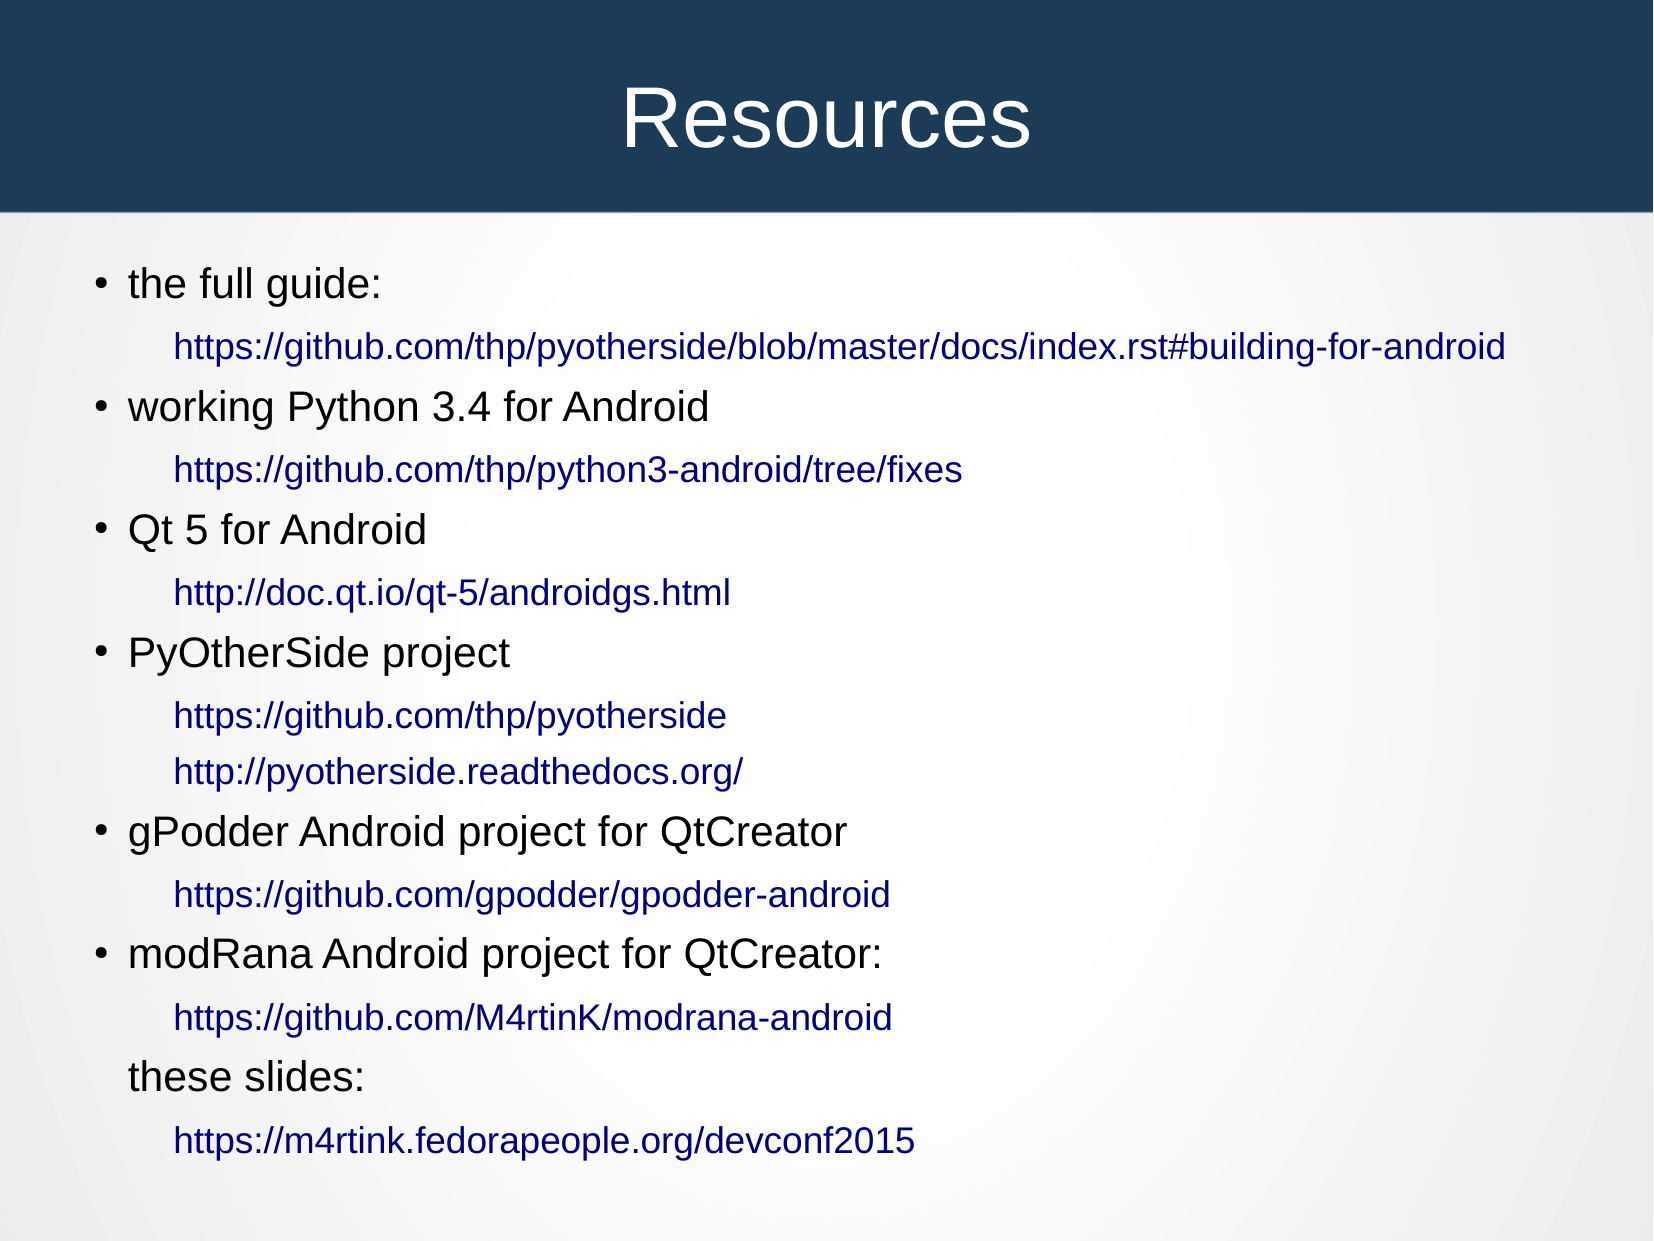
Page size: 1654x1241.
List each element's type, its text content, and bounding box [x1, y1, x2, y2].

picture [0, 0, 1653, 1241]
list the full guide: https://github.com/thp/pyotherside/blob/master/docs/index.rst#building-for-android working Python 3.4 for Android https://github.com/thp/python3-android/tree/fixes Qt 5 for Android http://doc.qt.io/qt-5/androidgs.html PyOtherSide project https://github.com/thp/pyotherside http://pyotherside.readthedocs.org/ gPodder Android project for QtCreator https://github.com/gpodder/gpodder-android modRana Android project for QtCreator: https://github.com/M4rtinK/modrana-android these slides: https://m4rtink.fedorapeople.org/devconf2015 [82, 259, 1571, 1170]
title Resources [82, 47, 1571, 189]
